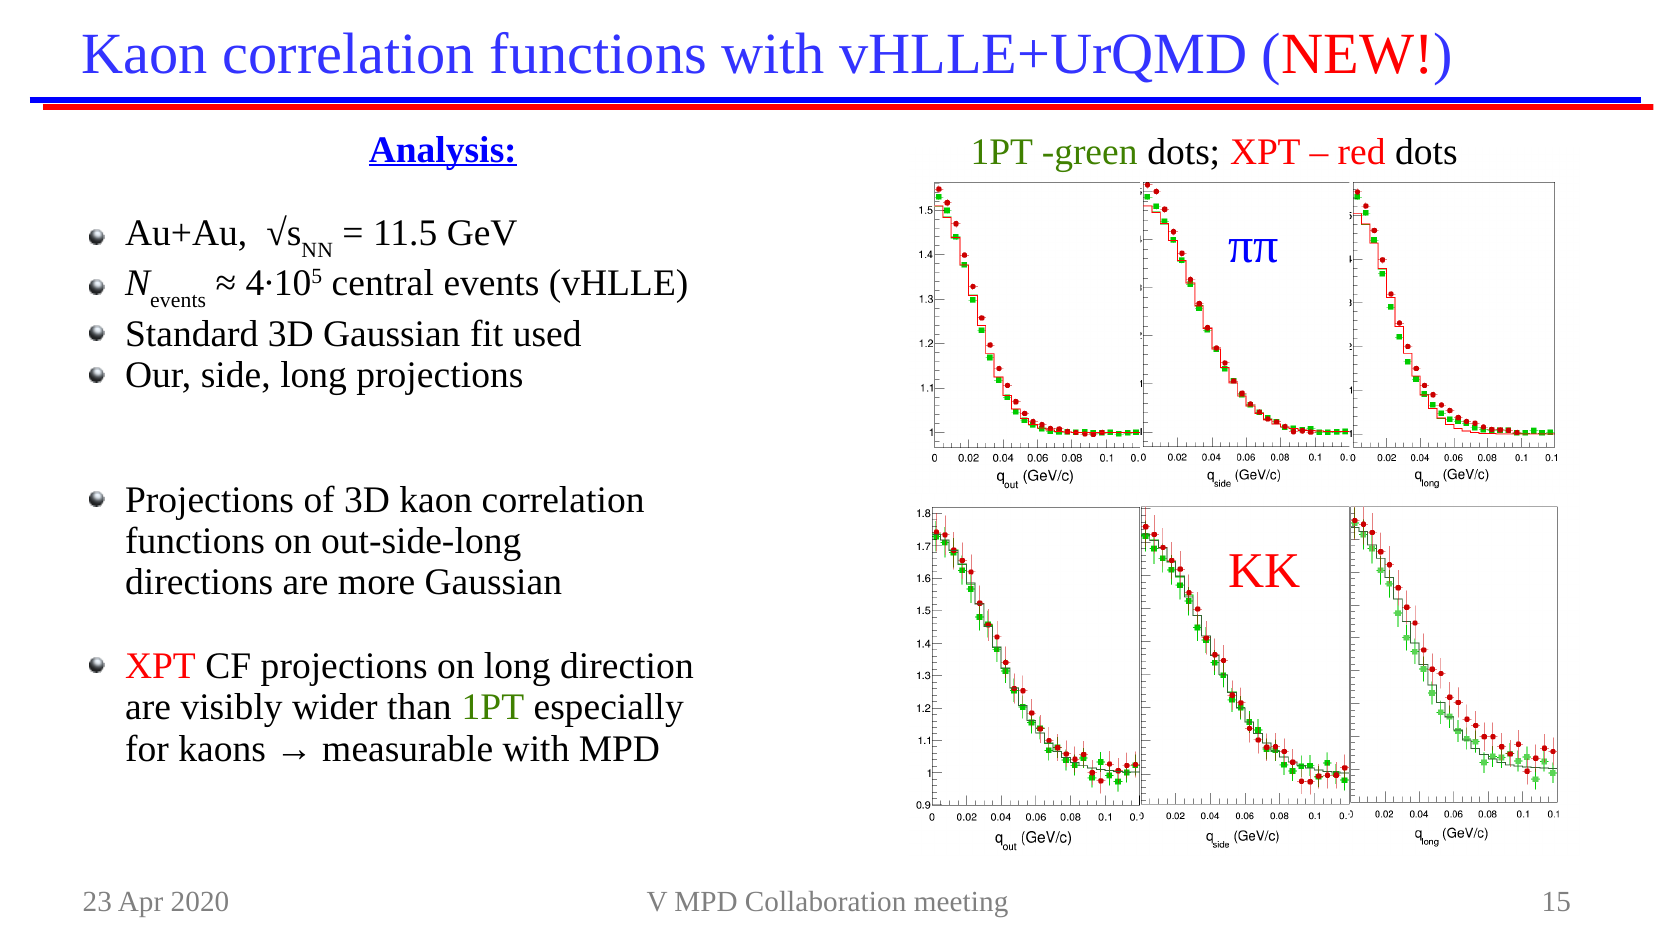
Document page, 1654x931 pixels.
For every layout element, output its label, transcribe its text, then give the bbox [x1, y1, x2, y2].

title Kaon correlation functions with vHLLE+UrQMD (NEW!) [81, 7, 1570, 91]
text_box ππ [1213, 210, 1294, 281]
picture [909, 147, 1580, 856]
text_box 1PT -green dots; XPT – red dots [955, 123, 1473, 180]
text_box Analysis: Au+Au, √sNN = 11.5 GeV Nevents ≈ 4∙105 central events (vHLLE) Standard 3D Gaussian fit used Our, side, long projections Projections of 3D kaon correlation functions on out-side-long directions are more Gaussian XPT CF projections on long direction are visibly wider than 1PT especially for kaons → measurable with MPD [75, 121, 811, 931]
text_box KK [1213, 535, 1316, 606]
